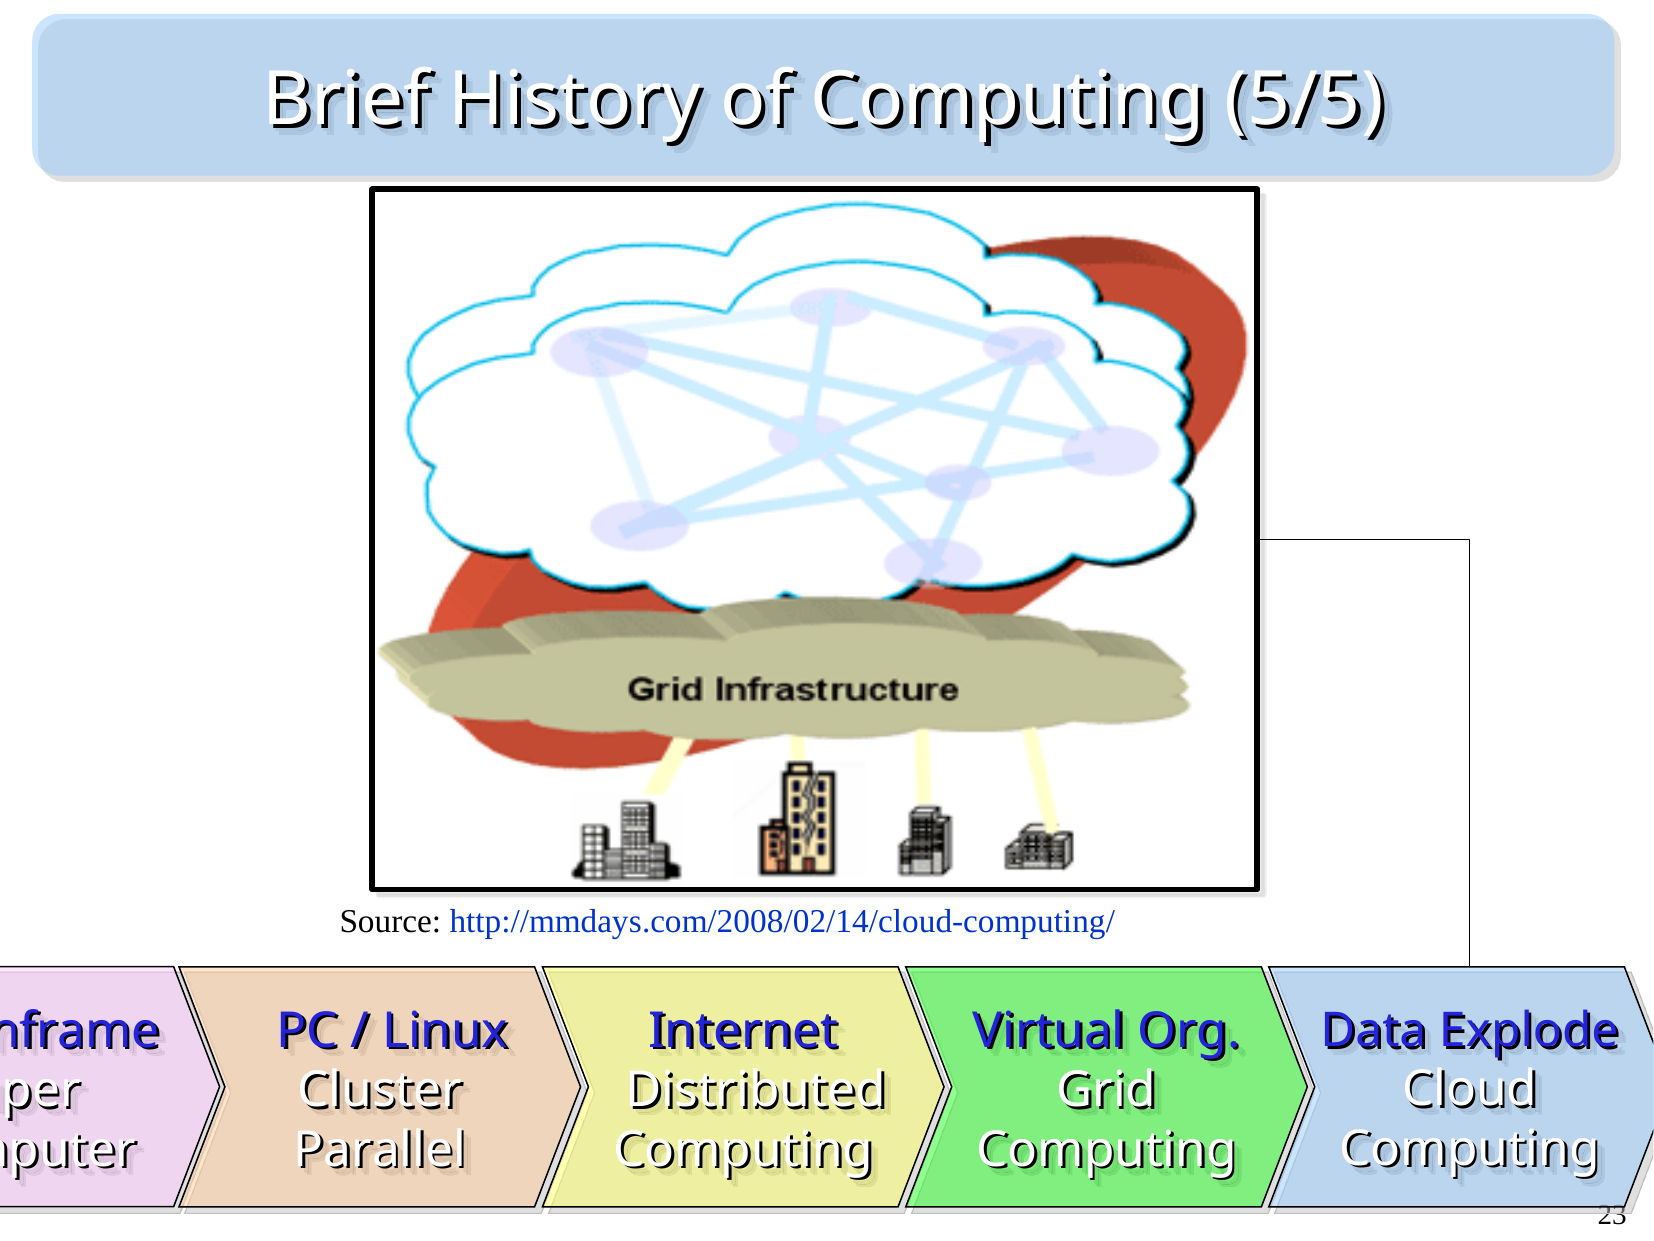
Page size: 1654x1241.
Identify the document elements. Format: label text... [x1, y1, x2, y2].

text_box PC / Linux Cluster Parallel [178, 966, 581, 1207]
picture [375, 192, 1255, 887]
text_box Source: http://mmdays.com/2008/02/14/cloud-computing/ [324, 891, 1225, 947]
text_box Brief History of Computing (5/5) [32, 13, 1615, 176]
text_box Internet Distributed Computing [542, 966, 945, 1207]
text_box Data Explode Cloud Computing [1268, 966, 1654, 1207]
text_box Virtual Org. Grid Computing [905, 966, 1308, 1207]
text_box Mainframe Super Computer [0, 966, 220, 1207]
